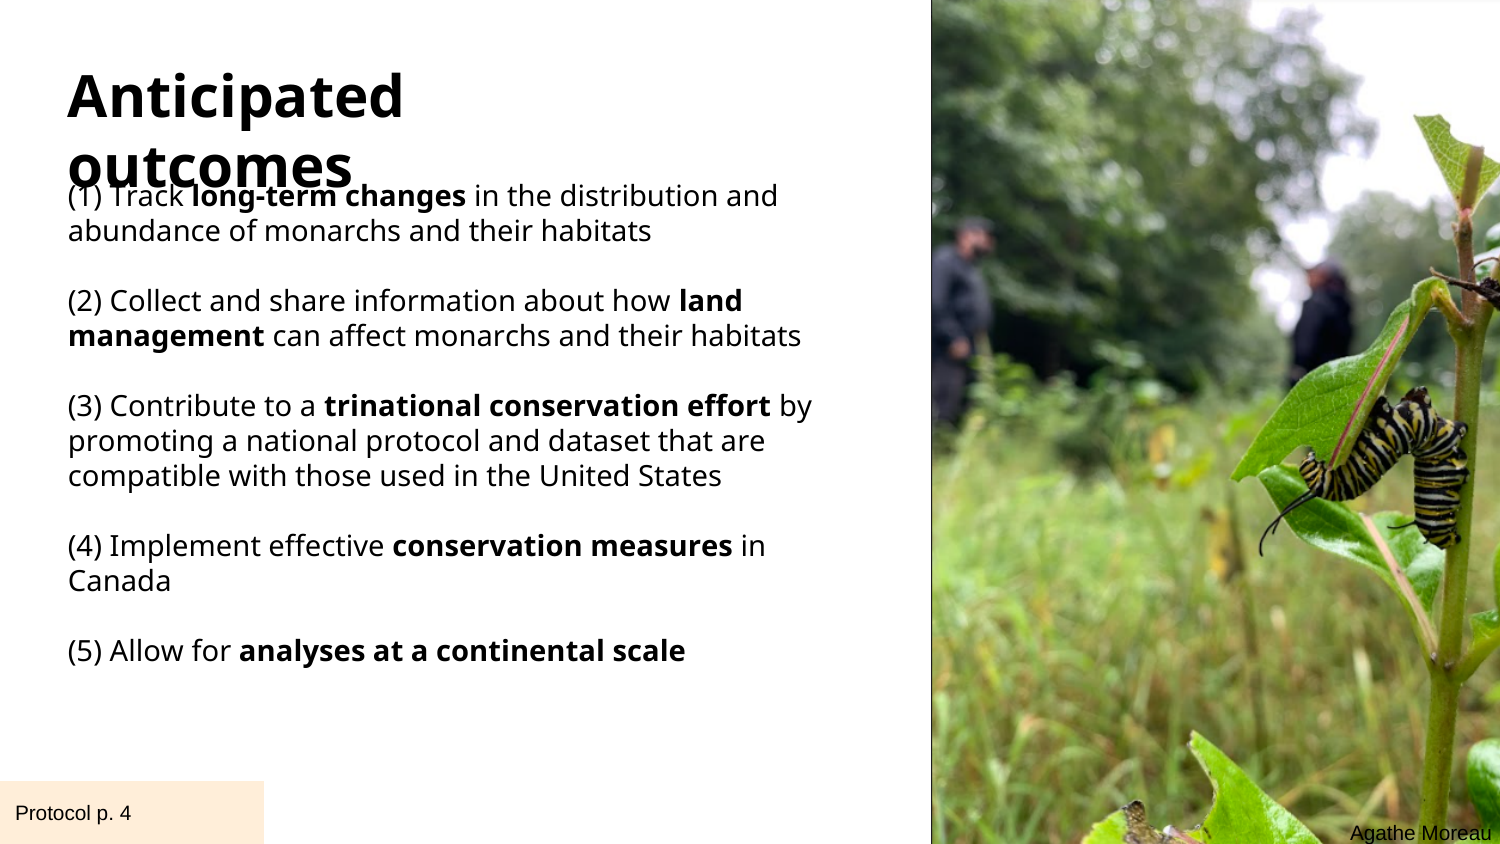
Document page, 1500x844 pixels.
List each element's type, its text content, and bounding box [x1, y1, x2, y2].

picture [931, 0, 1500, 844]
text_box Anticipated outcomes [52, 44, 665, 146]
text_box Agathe Moreau [1335, 804, 1500, 844]
text_box Protocol p. 4 [0, 781, 264, 844]
text_box (1) Track long-term changes in the distribution and abundance of monarchs and their habitats (2) Collect and share information about how land management can affect monarchs and their habitats (3) Contribute to a trinational conservation effort by promoting a national protocol and dataset that are compatible with those used in the United States (4) Implement effective conservation measures in Canada (5) Allow for analyses at a continental scale [52, 162, 854, 653]
